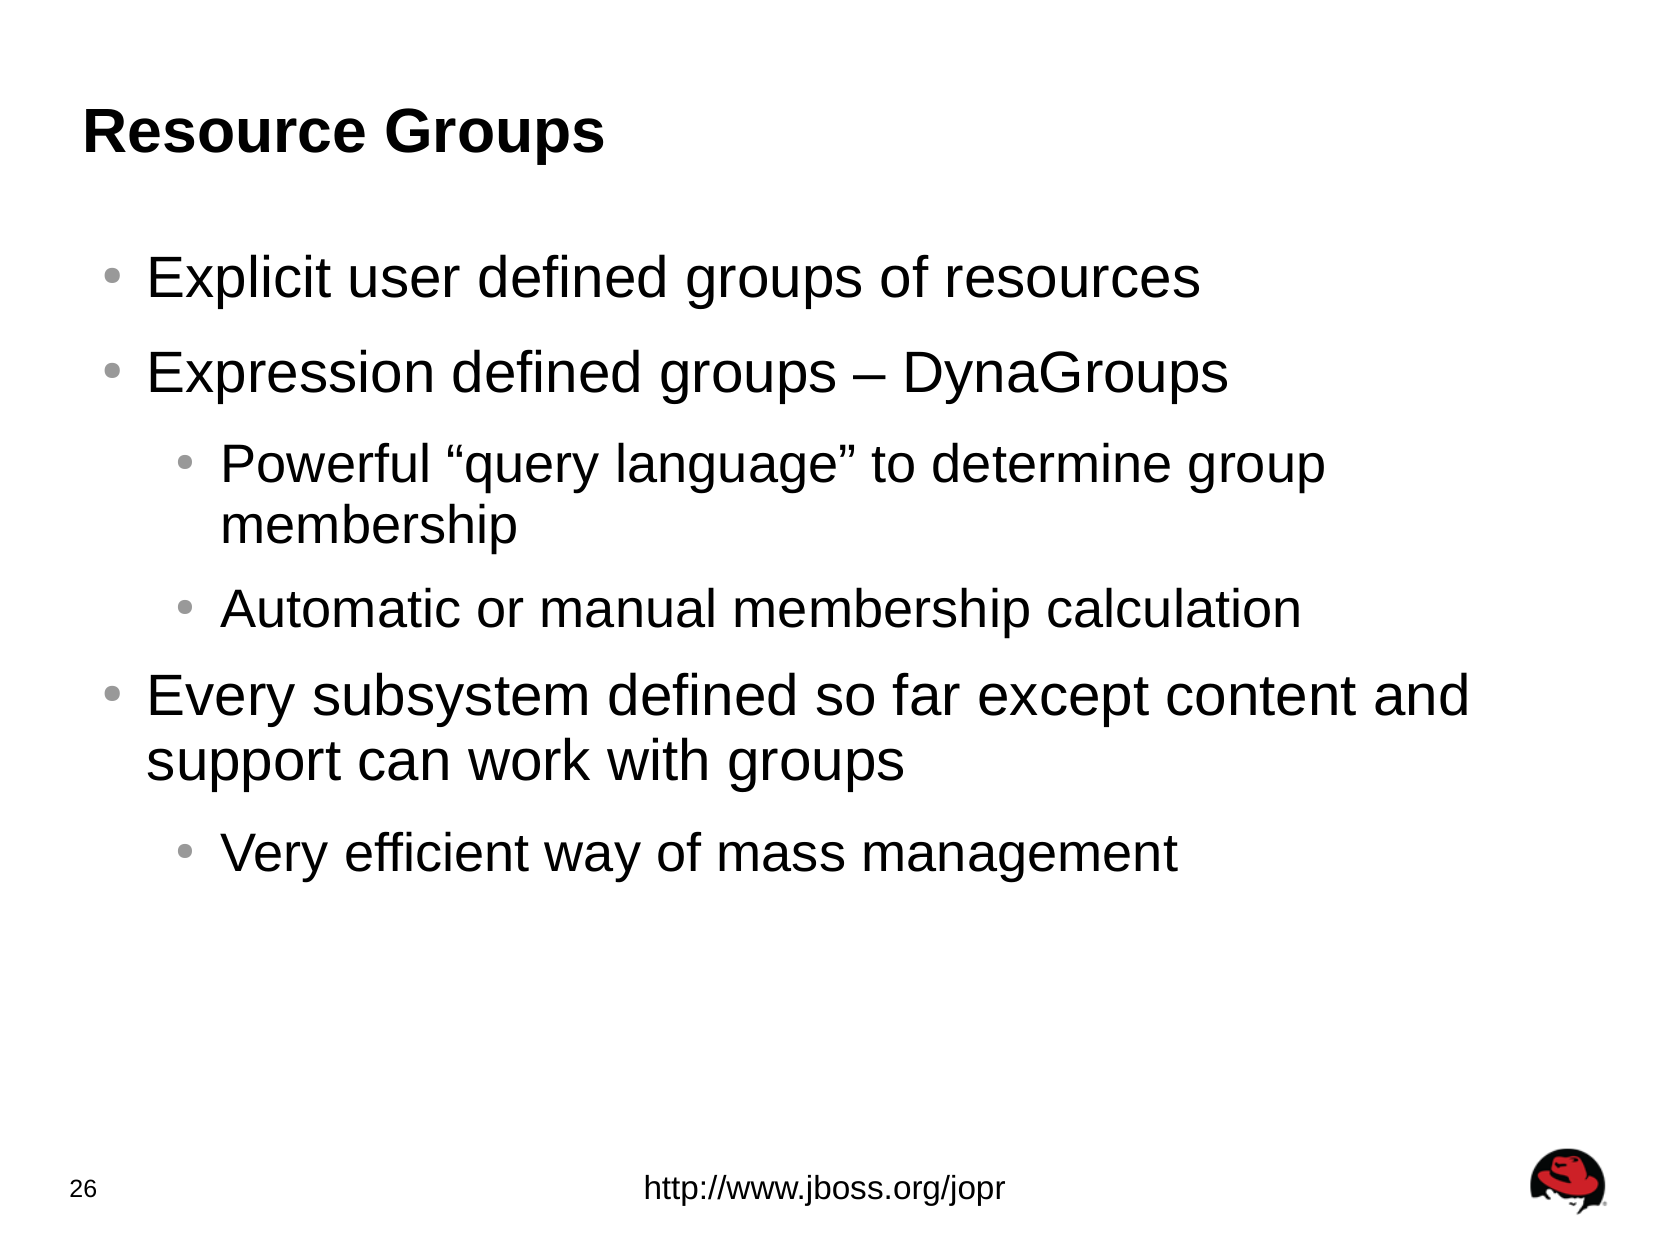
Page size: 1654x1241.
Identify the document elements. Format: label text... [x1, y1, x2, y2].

title Resource Groups [82, 45, 1571, 218]
picture [1529, 1146, 1613, 1224]
list Explicit user defined groups of resources Expression defined groups – DynaGroups Powerful “query language” to determine group membership Automatic or manual membership calculation Every subsystem defined so far except content and support can work with groups Very efficient way of mass management [86, 244, 1576, 1024]
